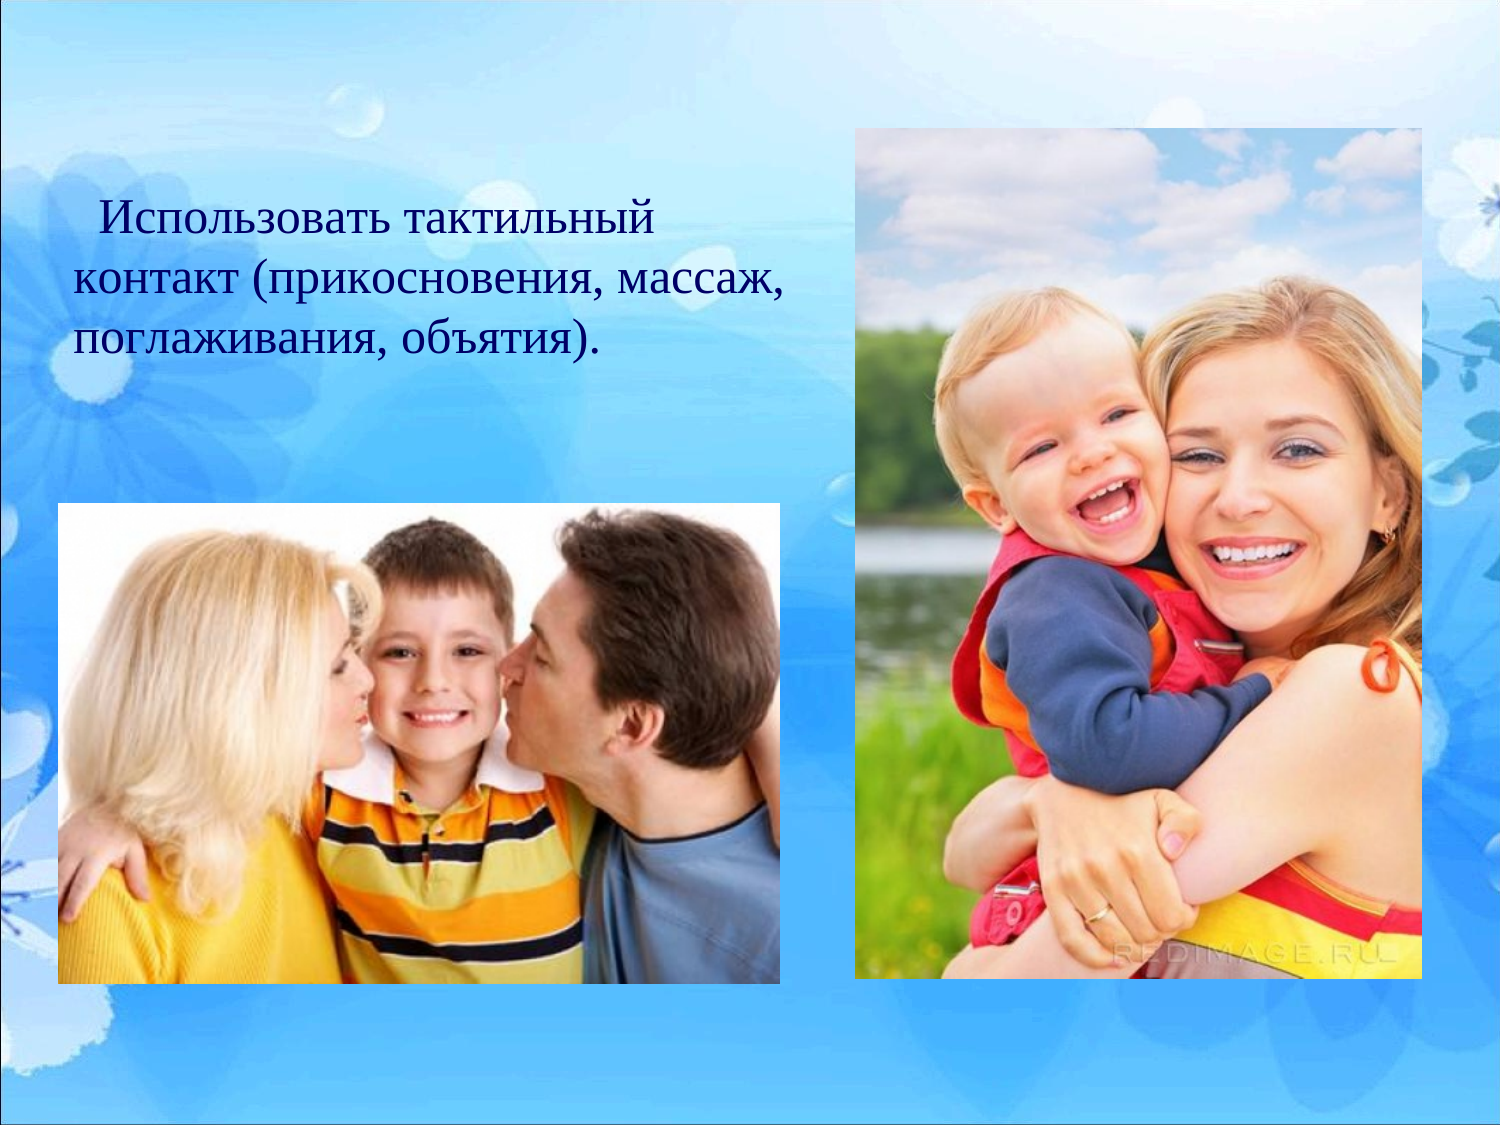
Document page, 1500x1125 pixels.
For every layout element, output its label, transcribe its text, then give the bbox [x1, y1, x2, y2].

text_box Использовать тактильный контакт (прикосновения, массаж, поглаживания, объятия). [58, 175, 809, 372]
picture [0, 0, 1500, 1125]
